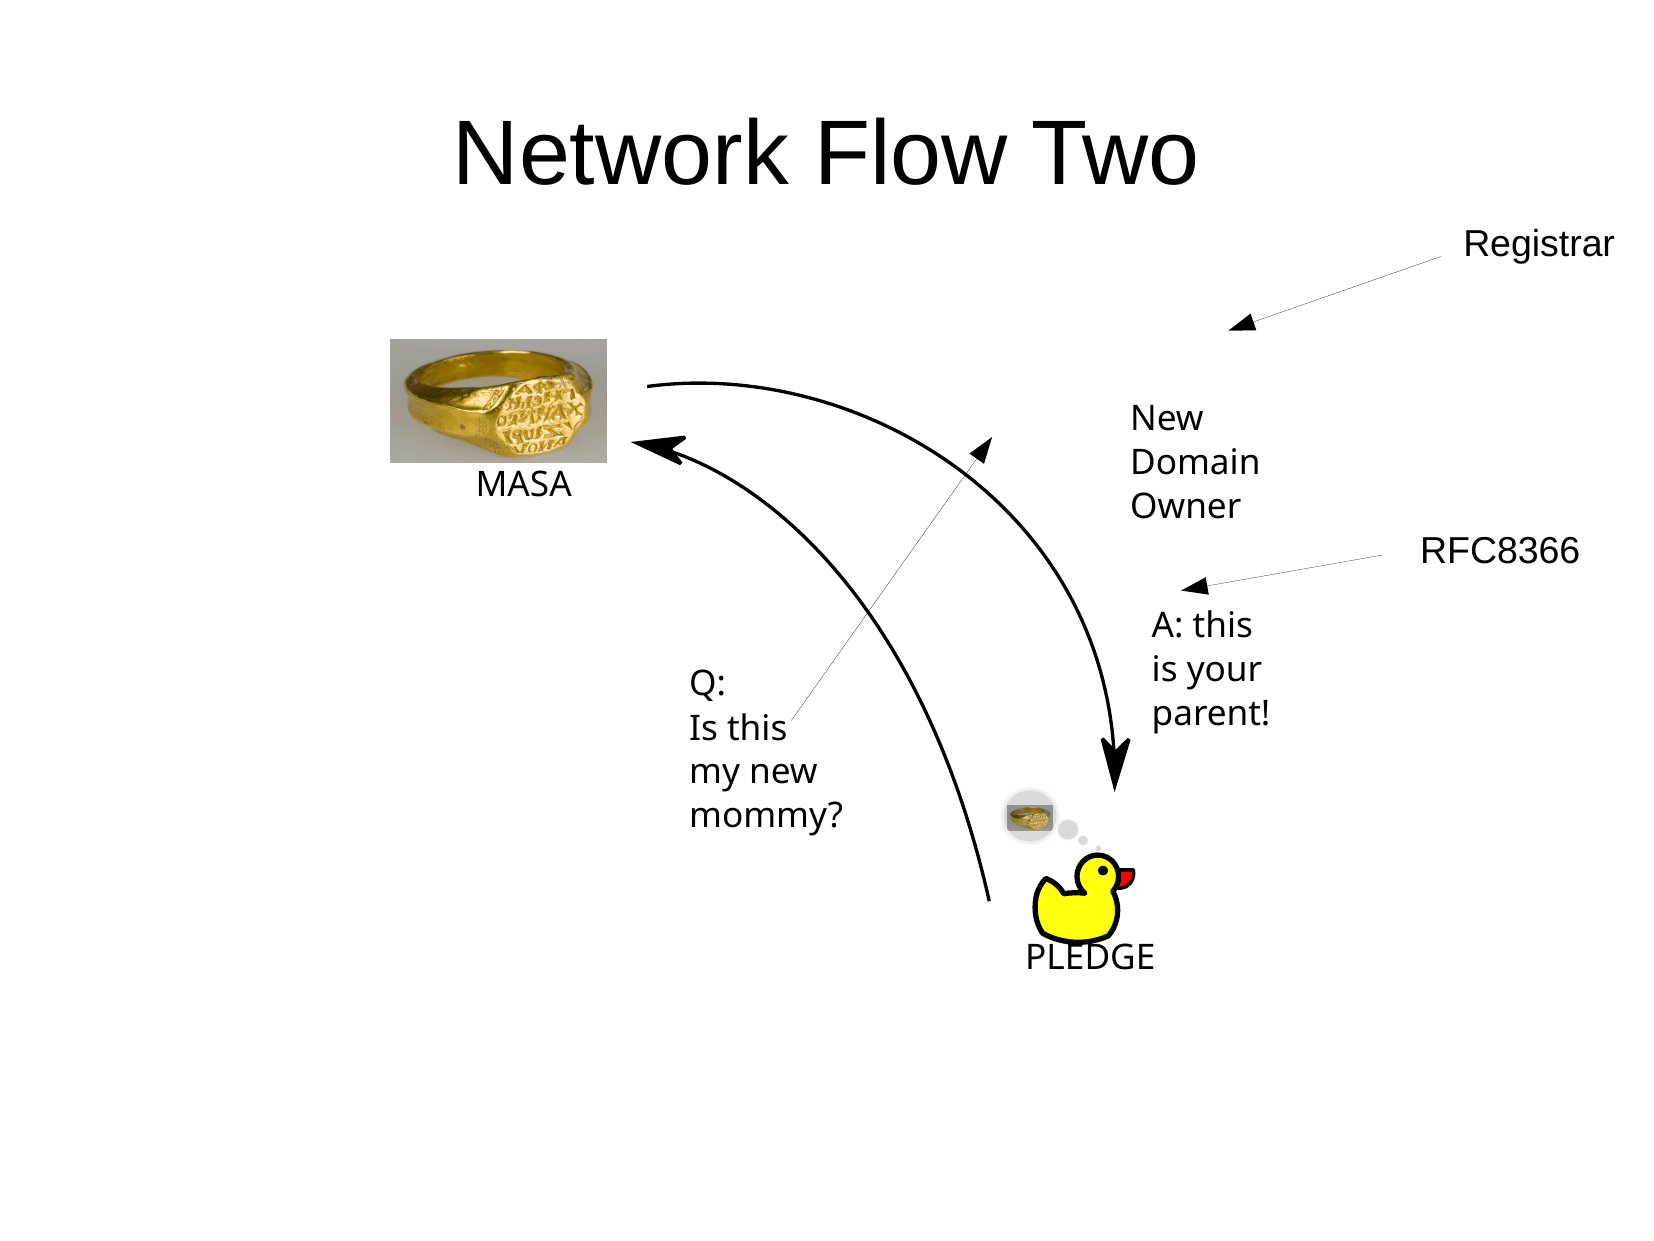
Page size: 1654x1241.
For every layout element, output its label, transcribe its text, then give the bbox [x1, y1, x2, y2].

text_box RFC8366 [1405, 521, 1596, 579]
picture [361, 290, 1292, 1010]
text_box Registrar [1448, 214, 1630, 272]
title Network Flow Two [82, 49, 1571, 257]
